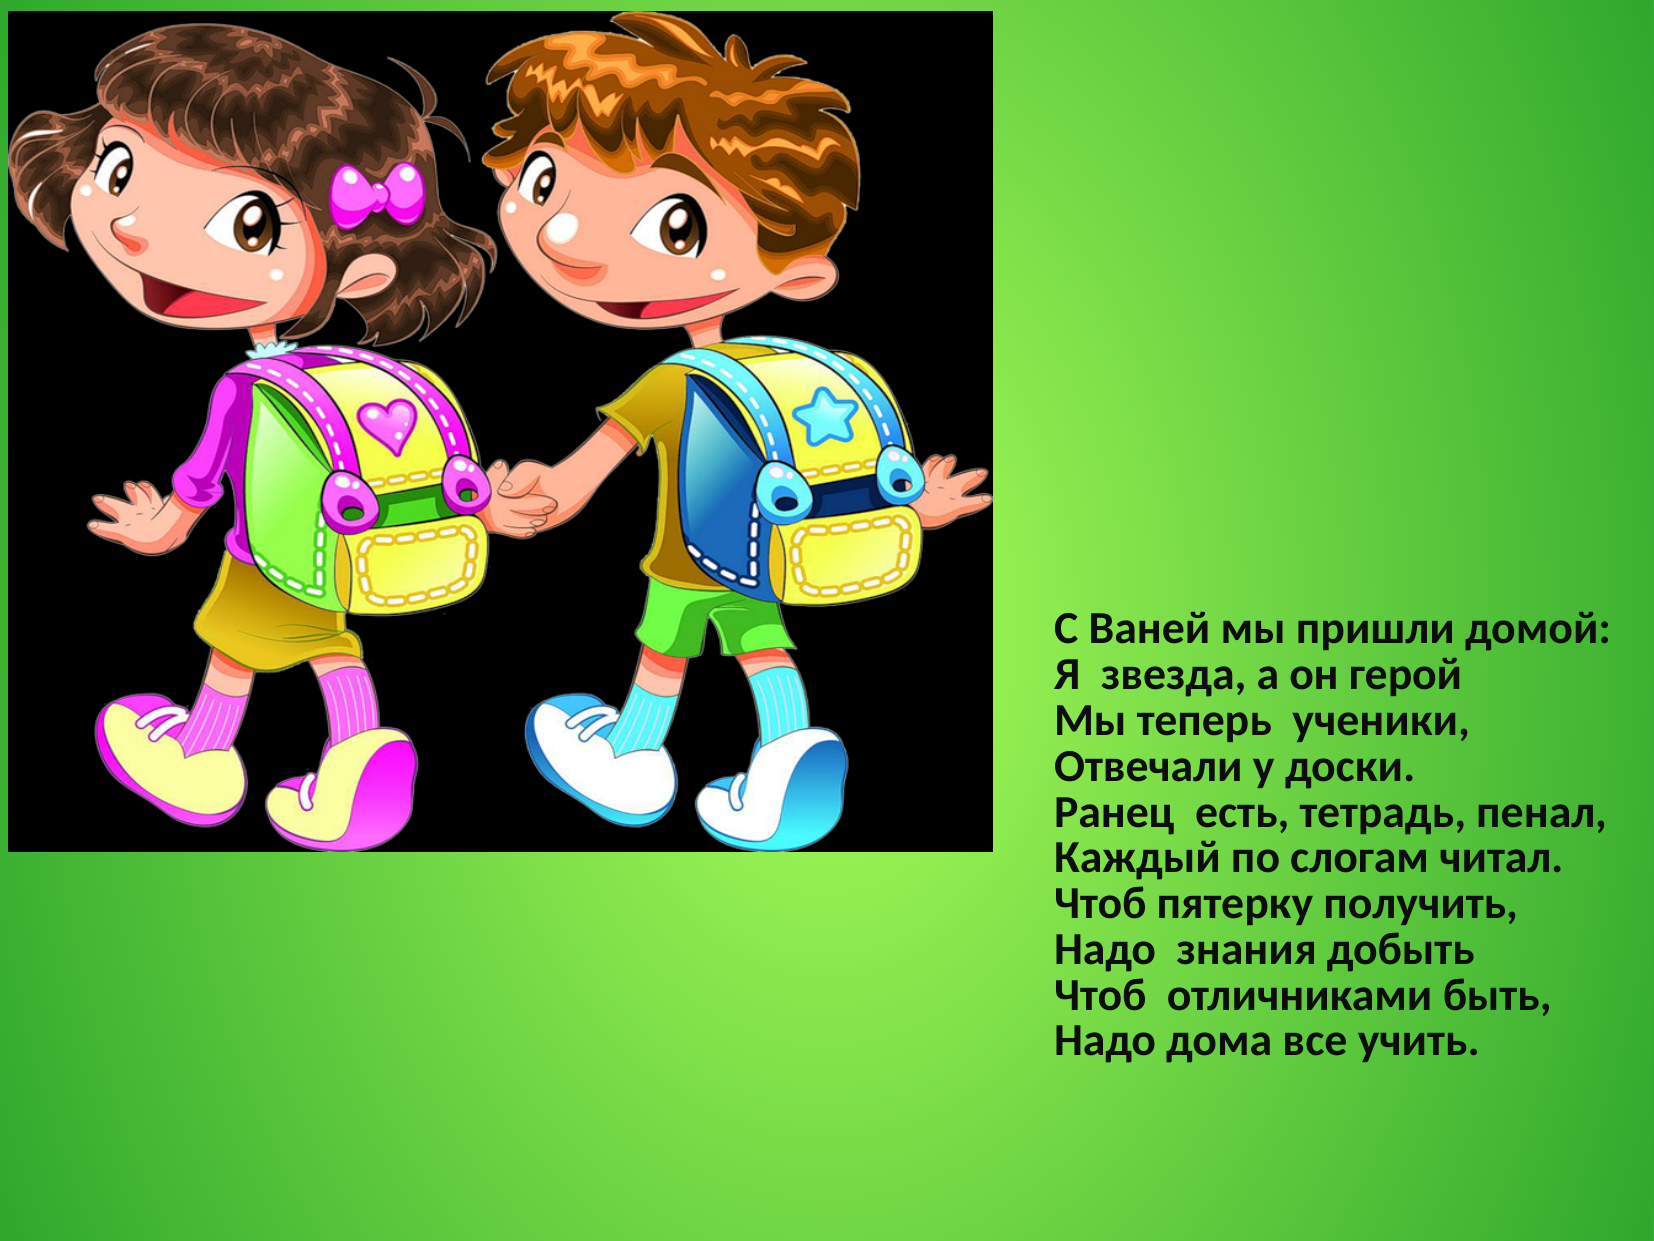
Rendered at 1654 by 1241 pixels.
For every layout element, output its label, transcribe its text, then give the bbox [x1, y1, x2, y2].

list [82, 290, 1571, 1010]
text_box С Ваней мы пришли домой: Я звезда, а он герой Мы теперь ученики, Отвечали у доски. Ранец есть, тетрадь, пенал, Каждый по слогам читал. Чтоб пятерку получить, Надо знания добыть Чтоб отличниками быть, Надо дома все учить. [1039, 602, 1654, 1222]
picture [8, 11, 993, 852]
